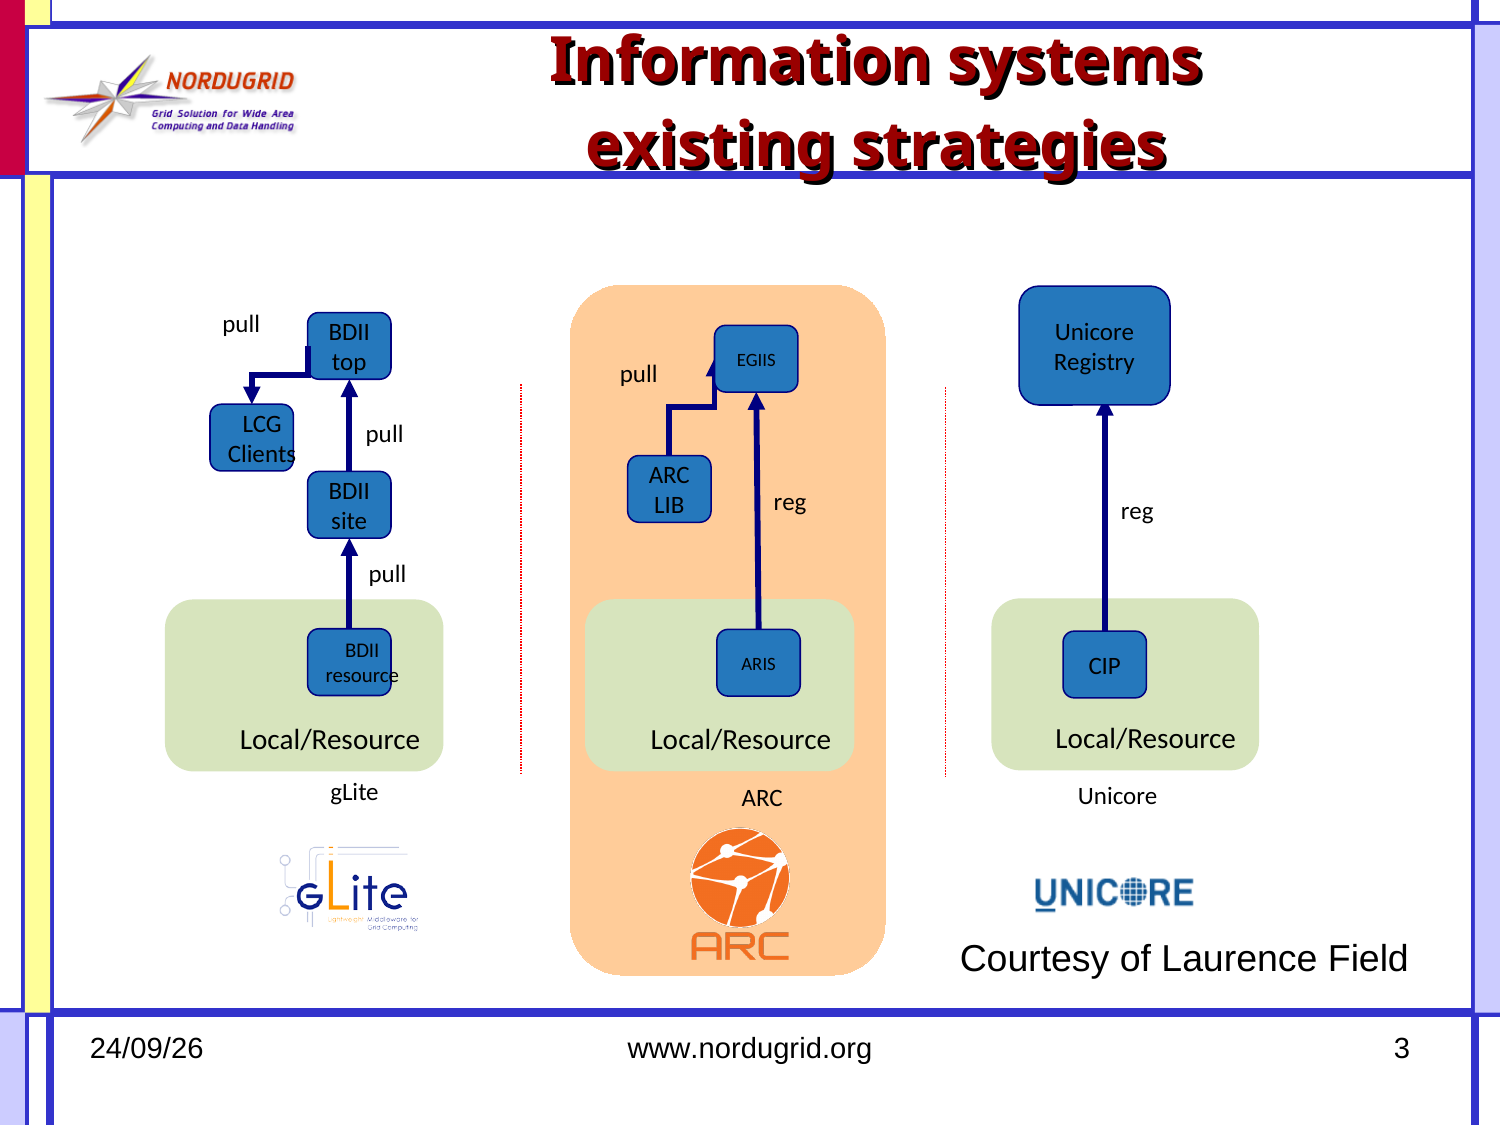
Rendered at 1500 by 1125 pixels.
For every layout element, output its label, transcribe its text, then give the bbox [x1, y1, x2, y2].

text_box BDII resource [307, 628, 392, 696]
text_box ARC LIB [627, 455, 712, 523]
text_box pull [166, 299, 317, 345]
picture [40, 49, 301, 148]
text_box CIP [1063, 631, 1147, 698]
text_box gLite [315, 767, 394, 813]
text_box Unicore Registry [1019, 286, 1171, 405]
text_box Local/Resource [585, 599, 855, 772]
text_box pull [352, 409, 419, 455]
picture [273, 842, 424, 936]
text_box [570, 285, 886, 976]
title Information systems existing strategies [324, 17, 1428, 183]
text_box ARC [726, 774, 798, 819]
text_box Local/Resource [164, 599, 444, 772]
text_box Unicore [1063, 771, 1173, 817]
text_box reg [761, 477, 822, 523]
text_box Local/Resource [991, 598, 1260, 771]
picture [690, 827, 790, 961]
text_box EGIIS [714, 325, 798, 393]
text_box pull [604, 349, 673, 395]
text_box LCG Clients [210, 404, 294, 471]
text_box reg [1108, 487, 1169, 533]
text_box BDII site [307, 471, 392, 539]
text_box Courtesy of Laurence Field [945, 930, 1456, 987]
text_box pull [353, 549, 422, 595]
picture [1034, 877, 1197, 916]
text_box ARIS [716, 629, 801, 697]
text_box BDII top [307, 312, 392, 380]
